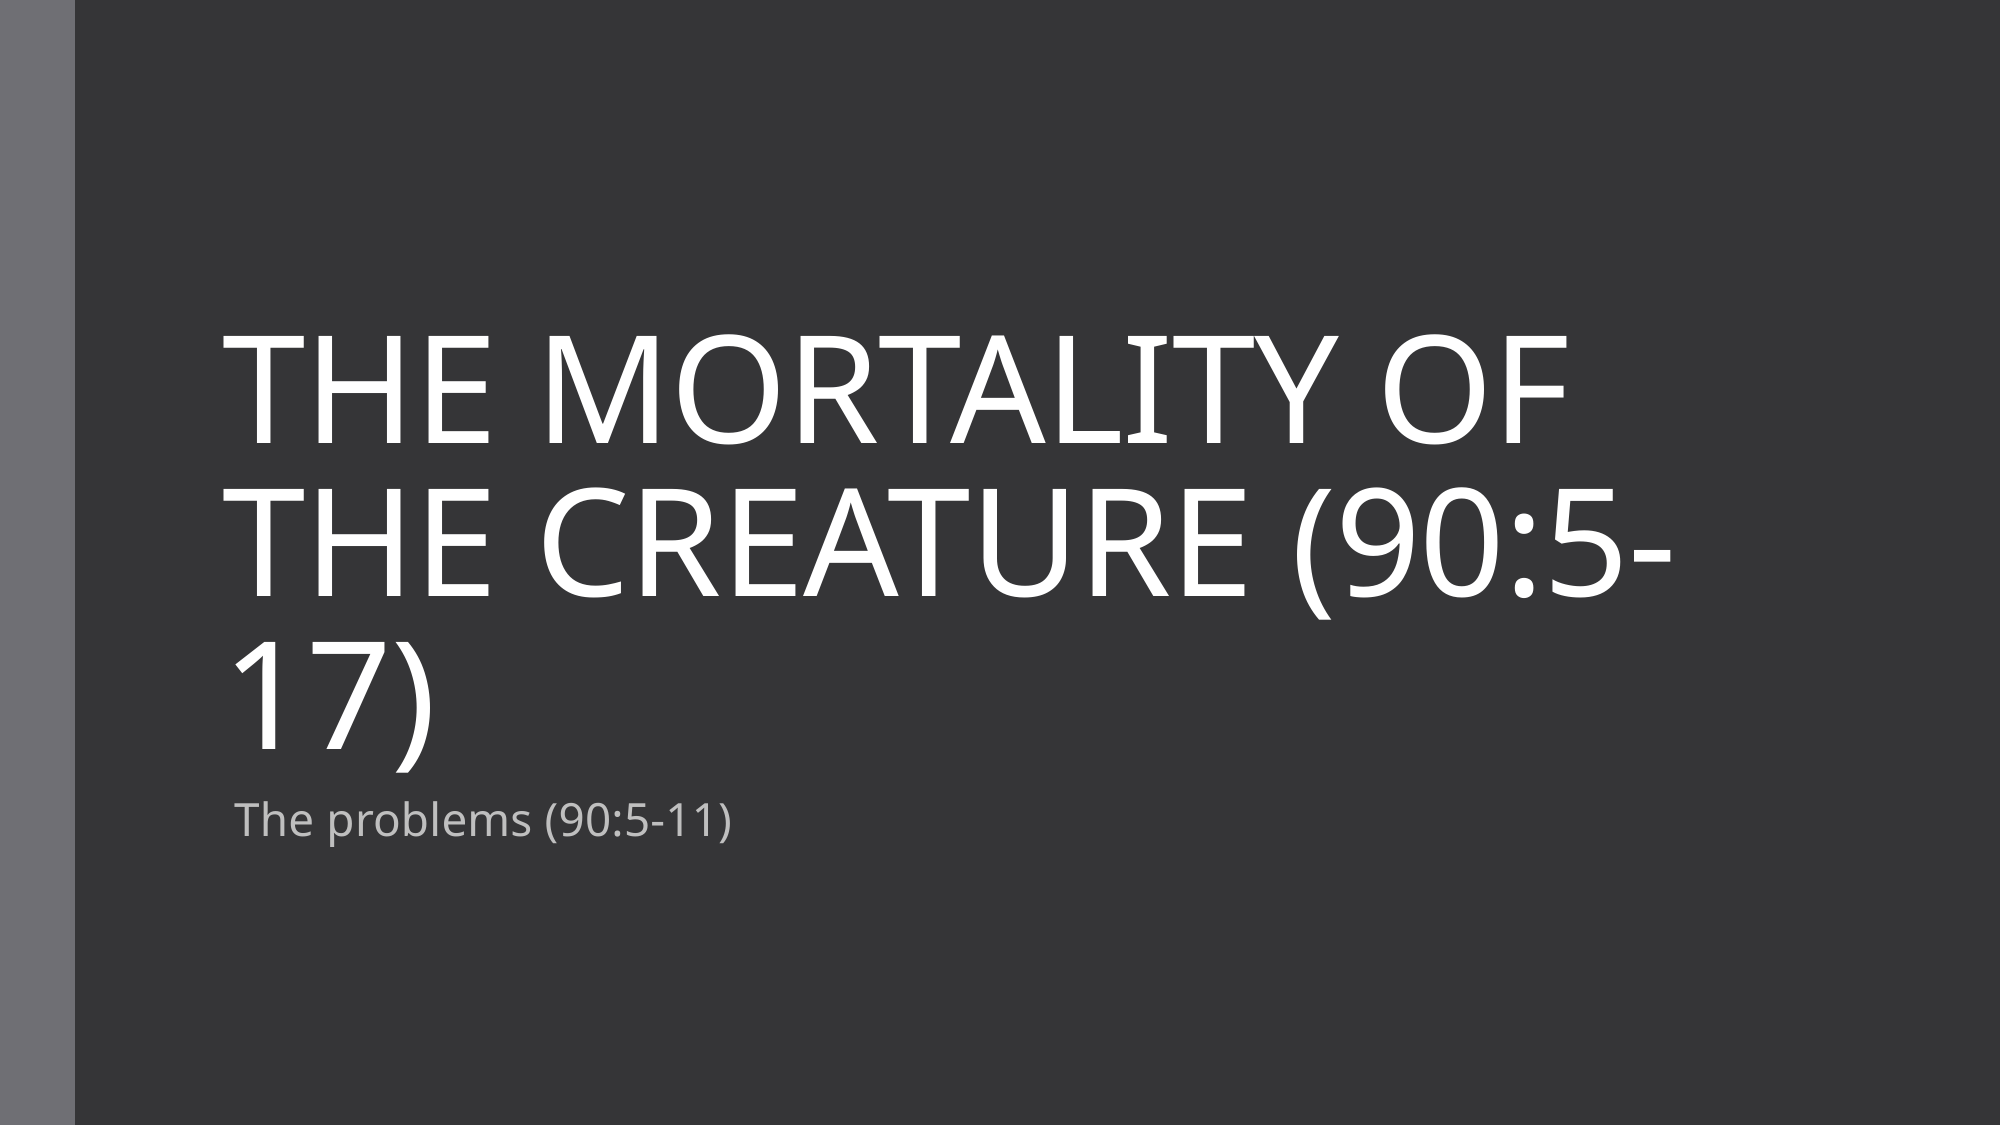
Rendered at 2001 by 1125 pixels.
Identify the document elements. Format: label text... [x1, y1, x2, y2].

subtitle The problems (90:5-11) [206, 787, 1752, 1066]
title THE MORTALITY OF THE CREATURE (90:5-17) [206, 124, 1752, 787]
